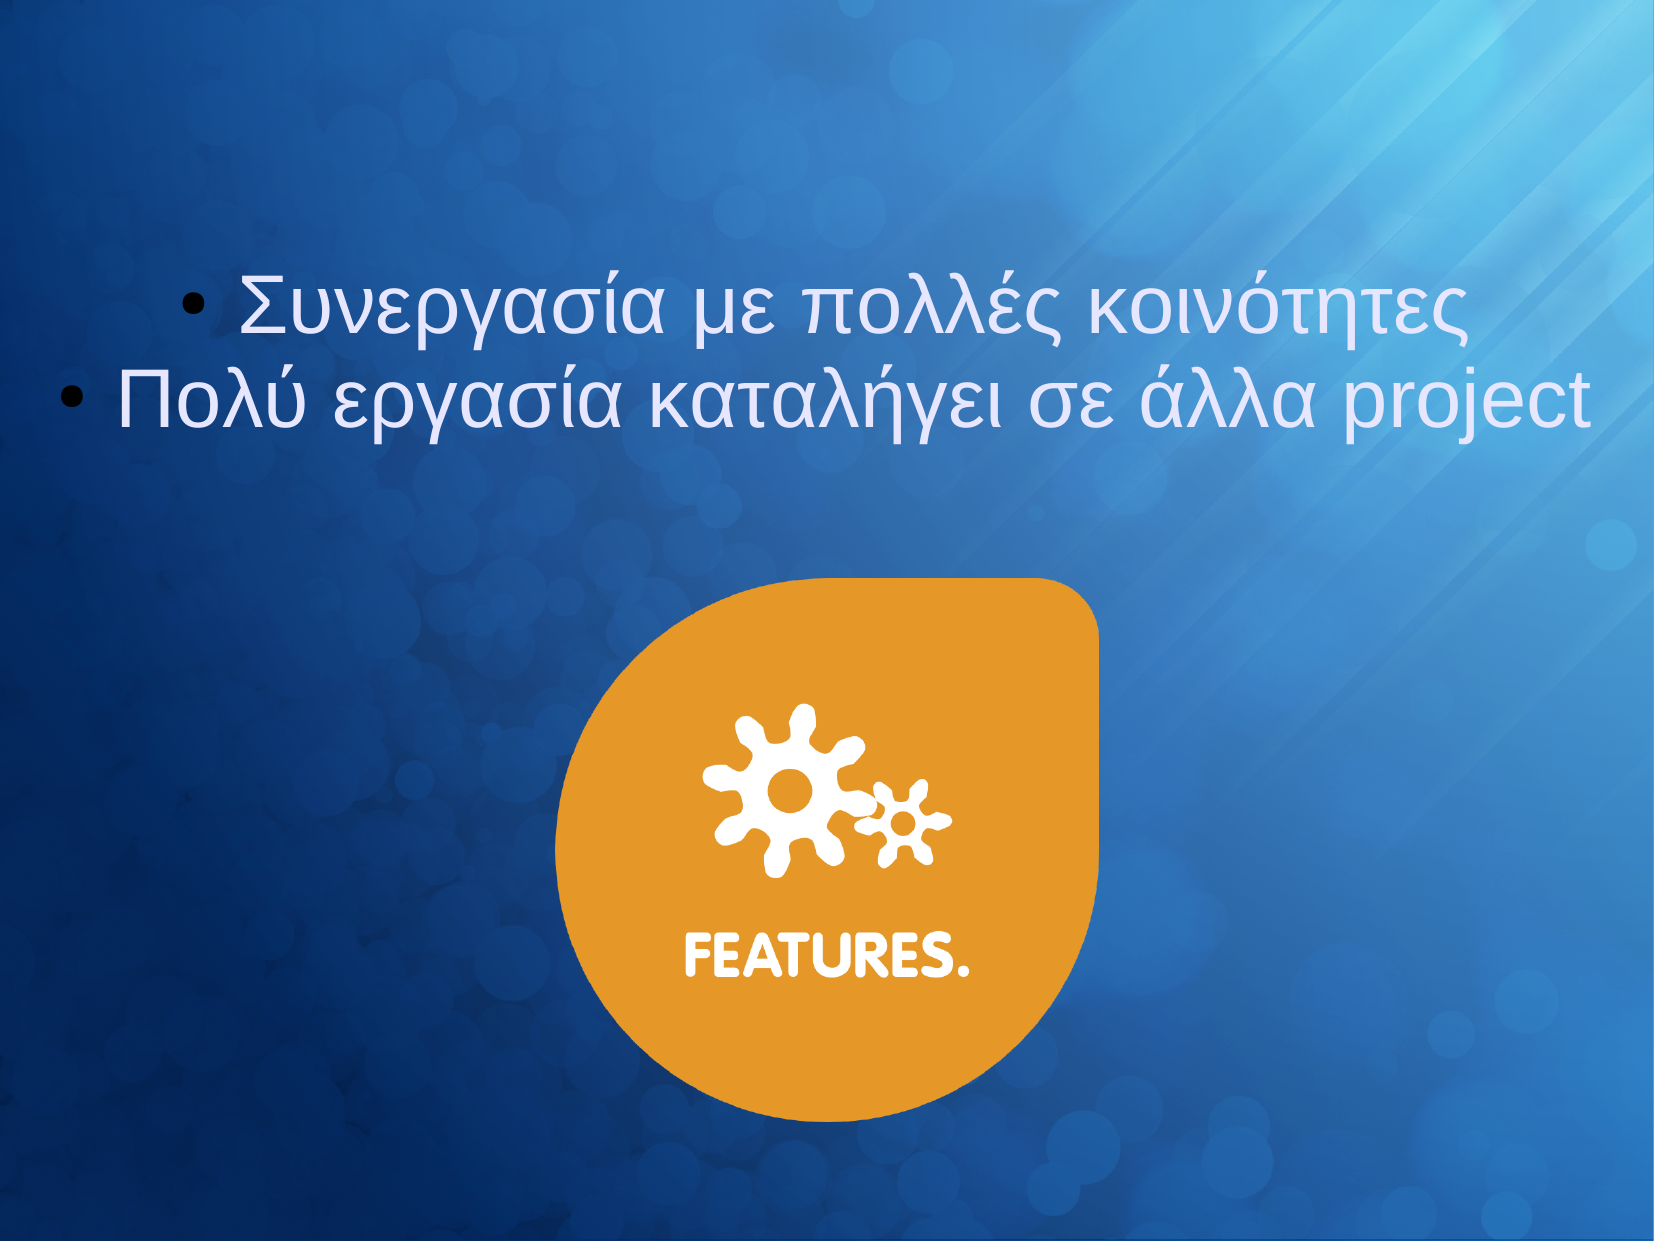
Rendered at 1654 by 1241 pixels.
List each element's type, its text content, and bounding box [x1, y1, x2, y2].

picture [0, 0, 1654, 1241]
text_box Συνεργασία με πολλές κοινότητες Πολύ εργασία καταλήγει σε άλλα project [37, 258, 1613, 445]
